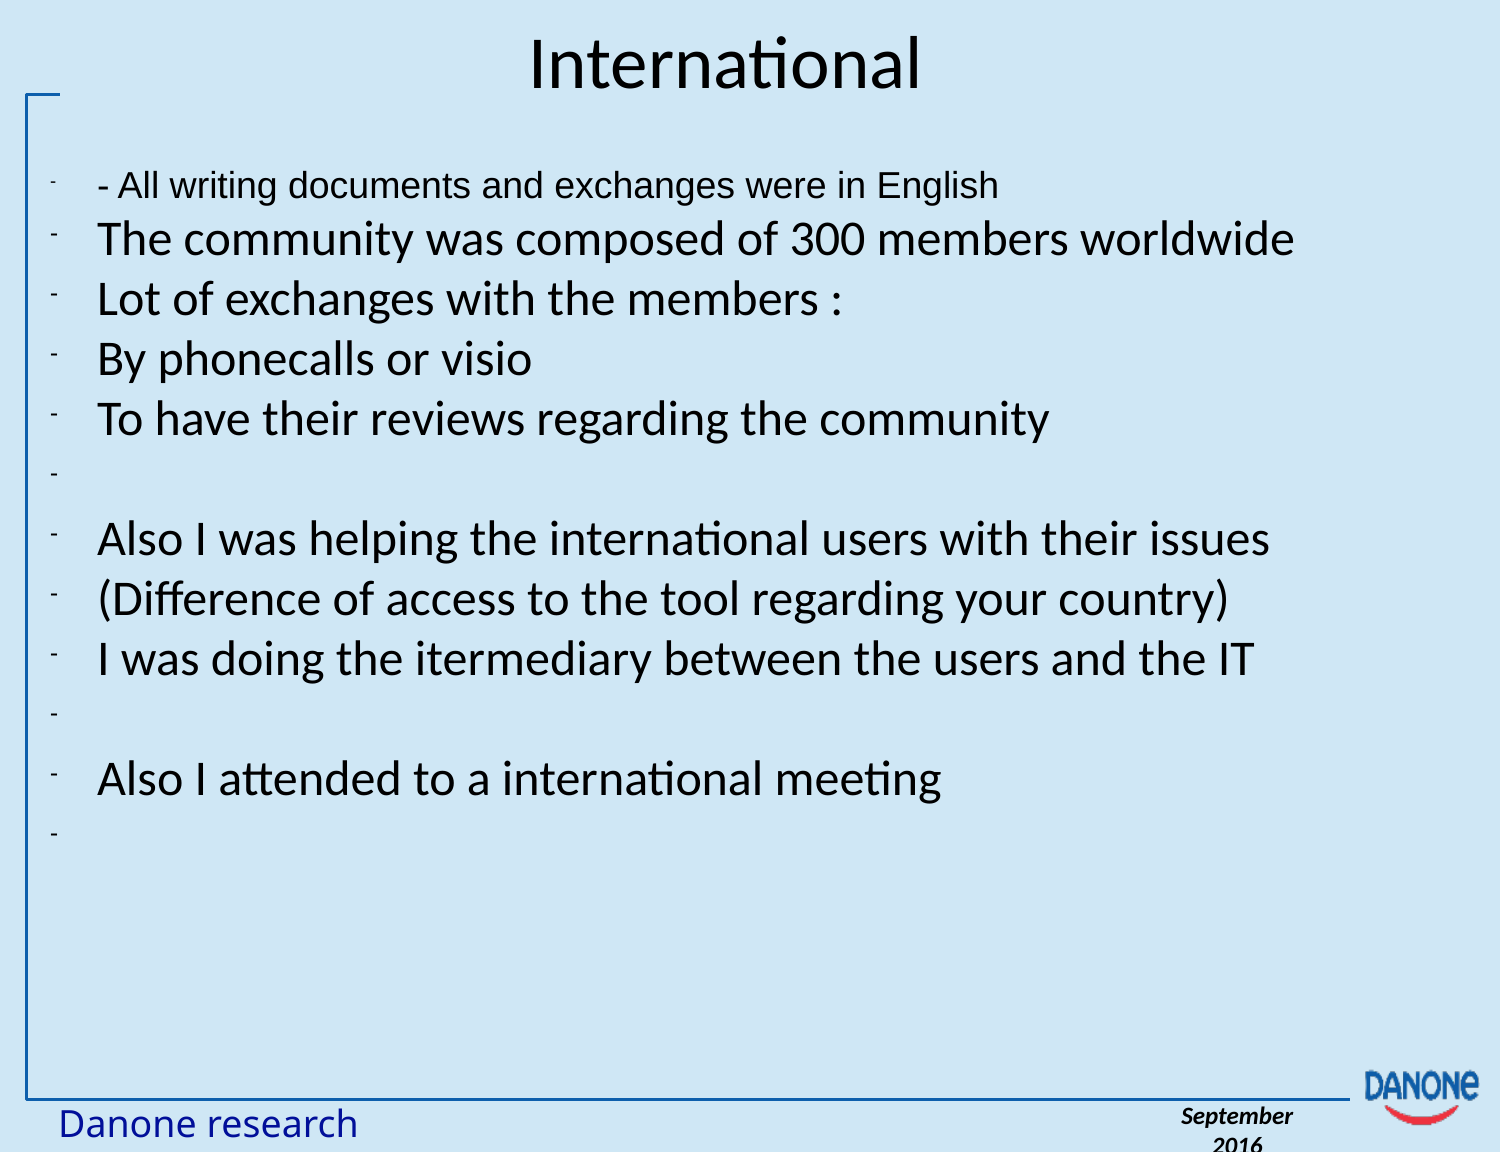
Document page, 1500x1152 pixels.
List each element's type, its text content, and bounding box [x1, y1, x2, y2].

text_box Danone research [43, 1092, 392, 1152]
picture [1362, 1067, 1482, 1130]
text_box International [517, 5, 935, 111]
text_box September 2016 [1147, 1092, 1327, 1152]
text_box - All writing documents and exchanges were in English The community was composed of 300 members worldwide Lot of exchanges with the members : By phonecalls or visio To have their reviews regarding the community Also I was helping the international users with their issues (Difference of access to the tool regarding your country) I was doing the itermediary between the users and the IT Also I attended to a international meeting [35, 153, 1500, 384]
